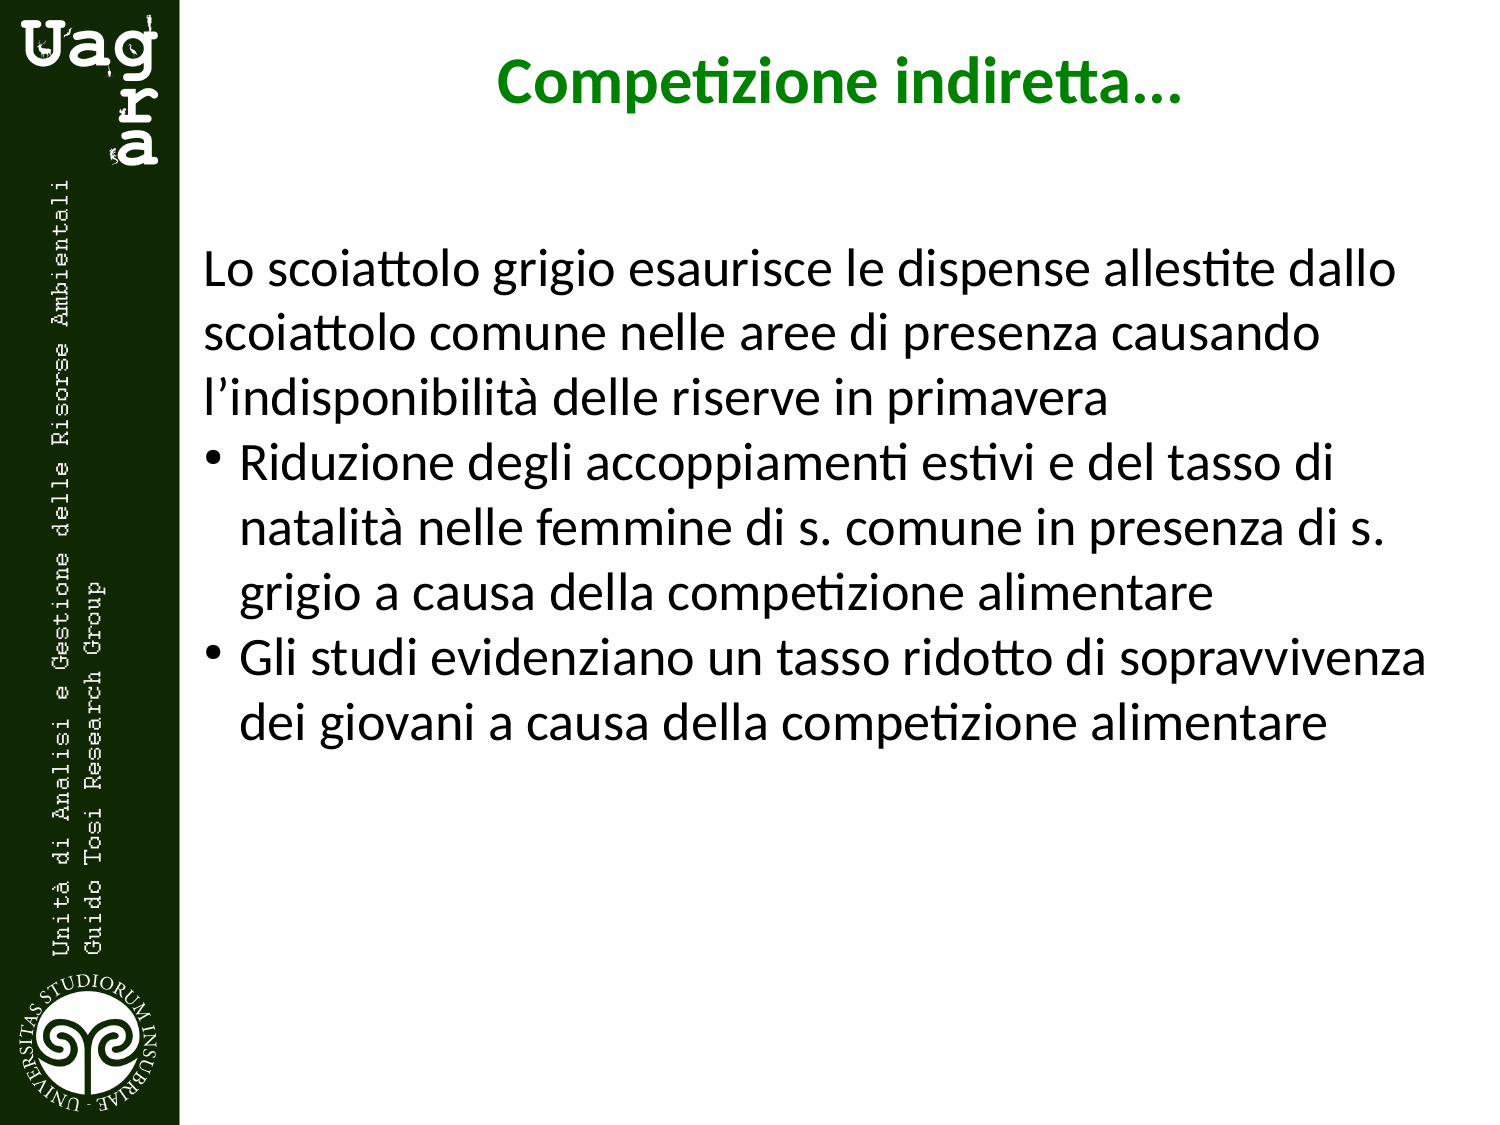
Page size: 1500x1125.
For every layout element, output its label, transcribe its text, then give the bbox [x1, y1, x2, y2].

text_box Competizione indiretta... [194, 23, 1489, 130]
text_box Lo scoiattolo grigio esaurisce le dispense allestite dallo scoiattolo comune nelle aree di presenza causando l’indisponibilità delle riserve in primavera Riduzione degli accoppiamenti estivi e del tasso di natalità nelle femmine di s. comune in presenza di s. grigio a causa della competizione alimentare Gli studi evidenziano un tasso ridotto di sopravvivenza dei giovani a causa della competizione alimentare [188, 224, 1489, 1040]
picture [0, 0, 1497, 1125]
